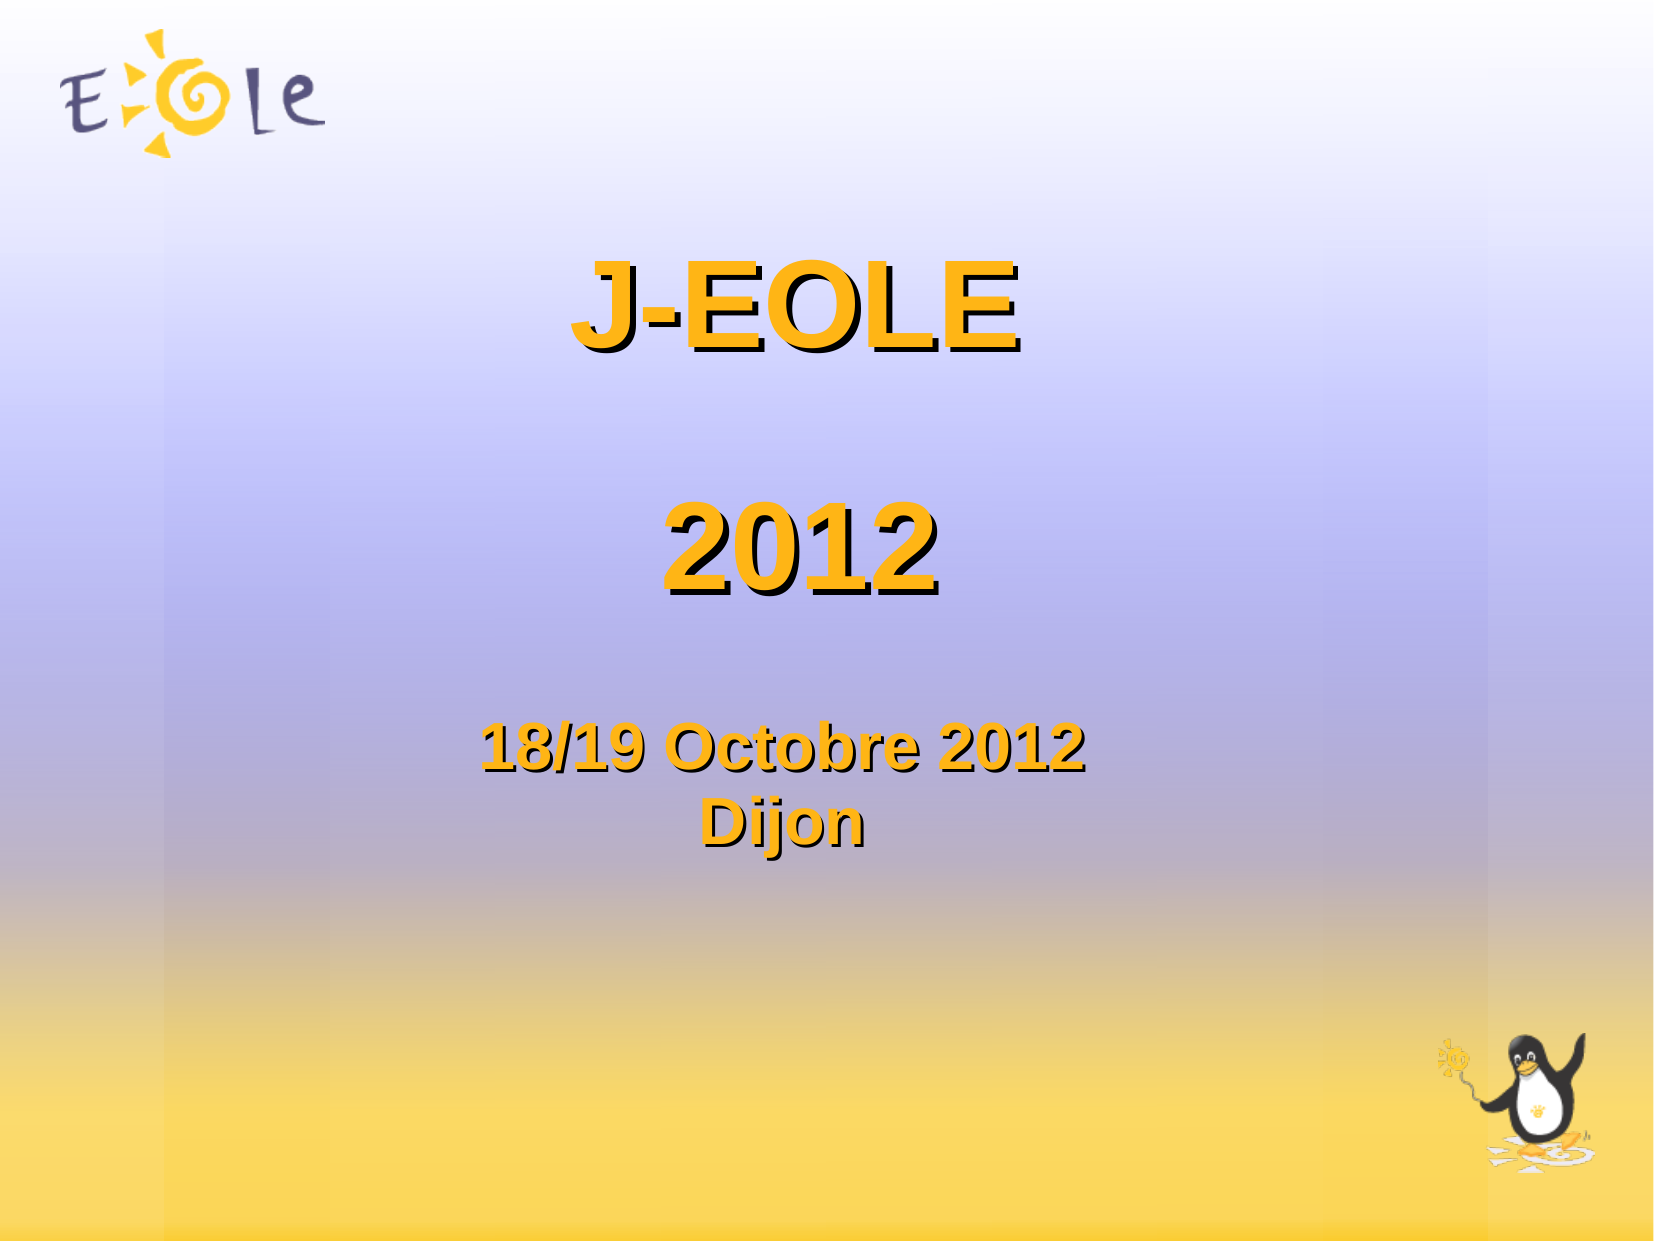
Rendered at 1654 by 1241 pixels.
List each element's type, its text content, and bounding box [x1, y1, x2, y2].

picture [0, 0, 1654, 1241]
title J-EOLE 2012 18/19 Octobre 2012 Dijon [38, 186, 1527, 906]
